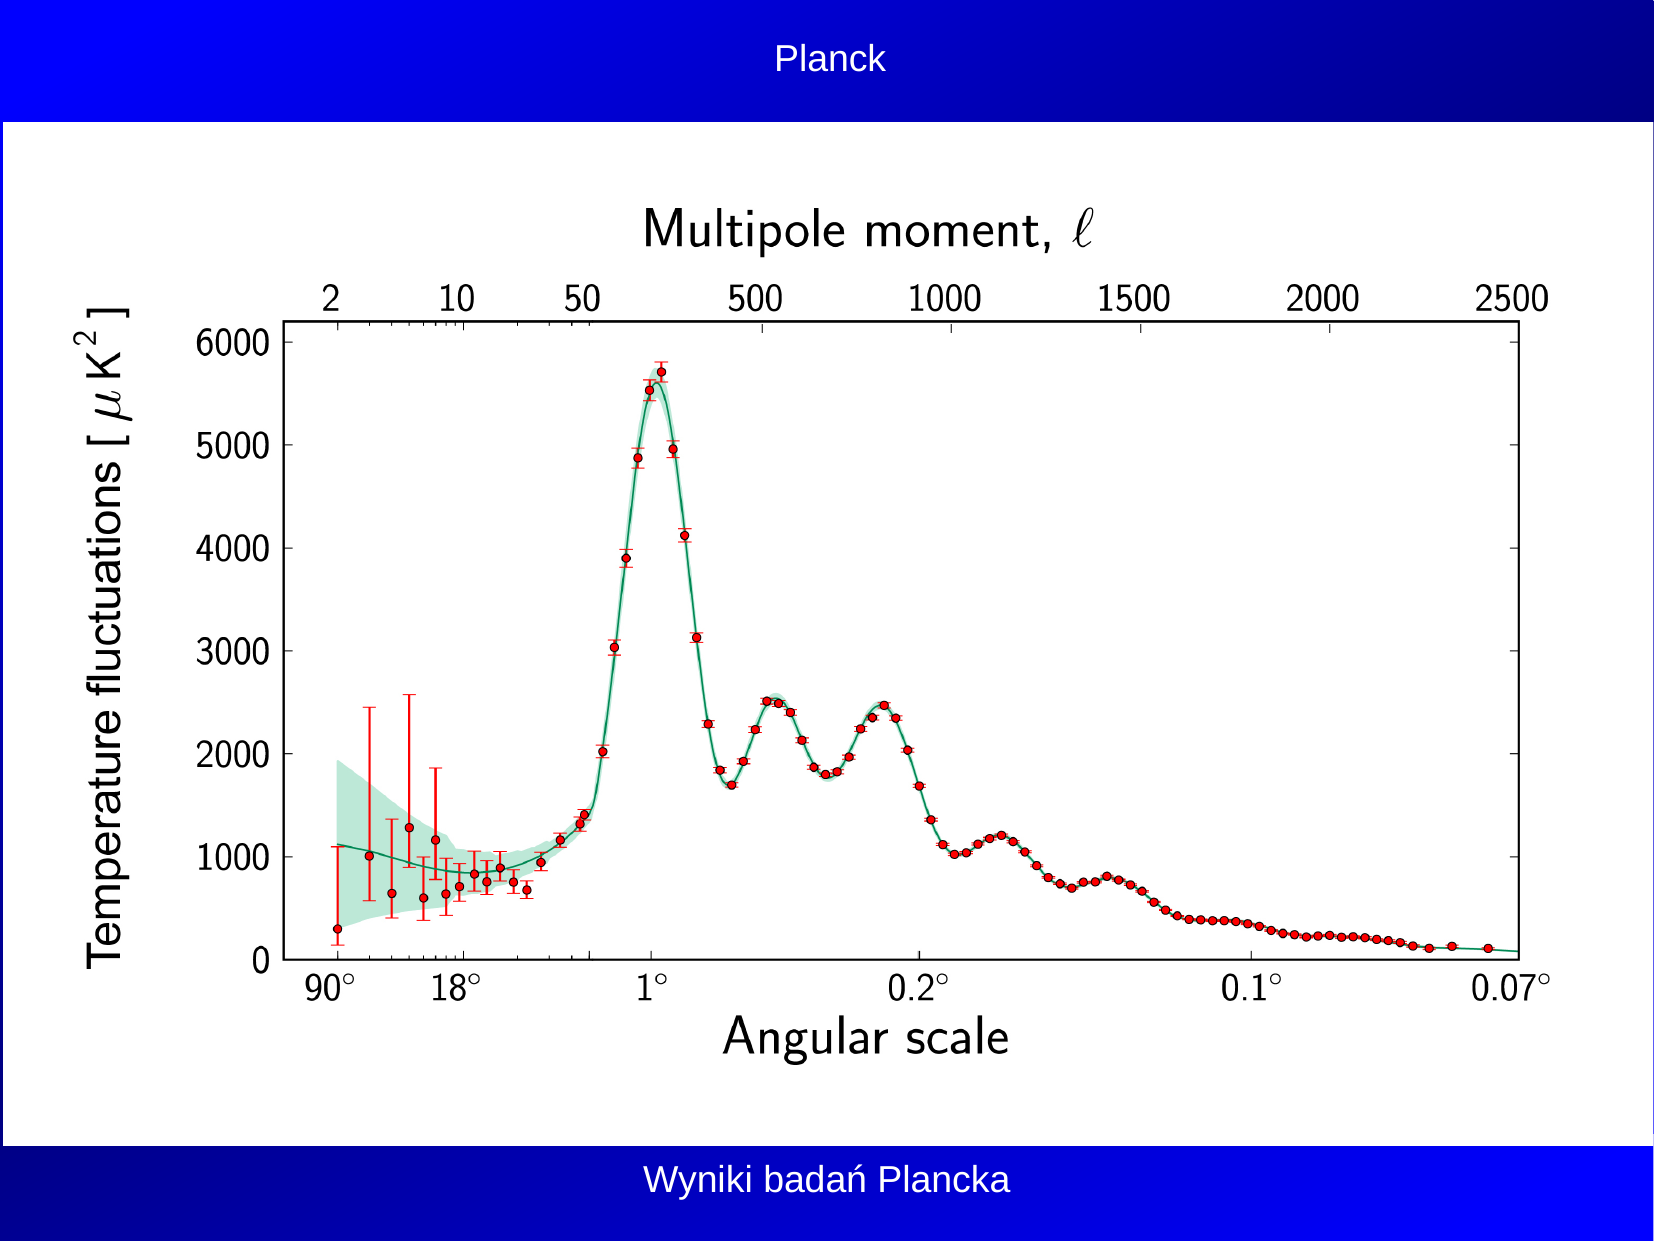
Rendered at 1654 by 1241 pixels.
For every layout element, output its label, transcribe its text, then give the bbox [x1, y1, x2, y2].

text_box Planck [759, 30, 902, 88]
picture [3, 122, 1654, 1146]
text_box Wyniki badań Plancka [628, 1151, 1026, 1209]
